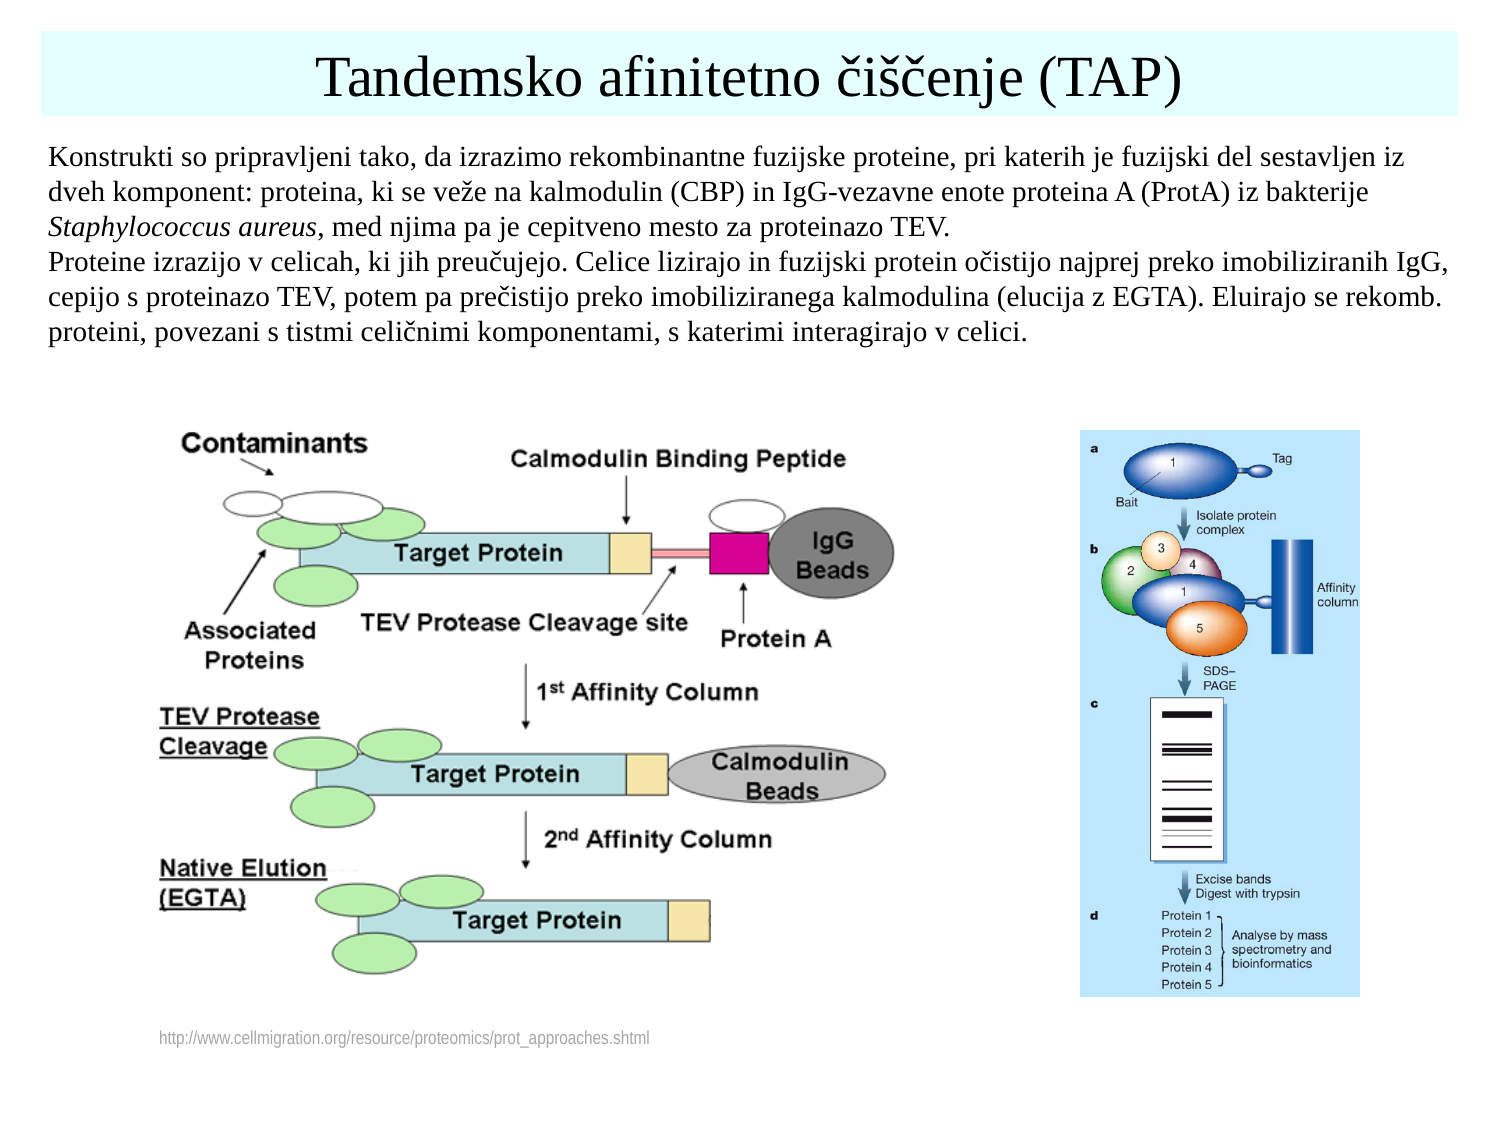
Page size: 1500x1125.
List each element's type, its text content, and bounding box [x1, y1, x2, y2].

picture [1080, 430, 1360, 997]
text_box Tandemsko afinitetno čiščenje (TAP) [41, 31, 1458, 116]
text_box Konstrukti so pripravljeni tako, da izrazimo rekombinantne fuzijske proteine, pri katerih je fuzijski del sestavljen iz dveh komponent: proteina, ki se veže na kalmodulin (CBP) in IgG-vezavne enote proteina A (ProtA) iz bakterije Staphylococcus aureus, med njima pa je cepitveno mesto za proteinazo TEV. Proteine izrazijo v celicah, ki jih preučujejo. Celice lizirajo in fuzijski protein očistijo najprej preko imobiliziranih IgG, cepijo s proteinazo TEV, potem pa prečistijo preko imobiliziranega kalmodulina (elucija z EGTA). Eluirajo se rekomb. proteini, povezani s tistmi celičnimi komponentami, s katerimi interagirajo v celici. [33, 129, 1467, 355]
picture [159, 421, 895, 976]
text_box http://www.cellmigration.org/resource/proteomics/prot_approaches.shtml [144, 1018, 895, 1056]
